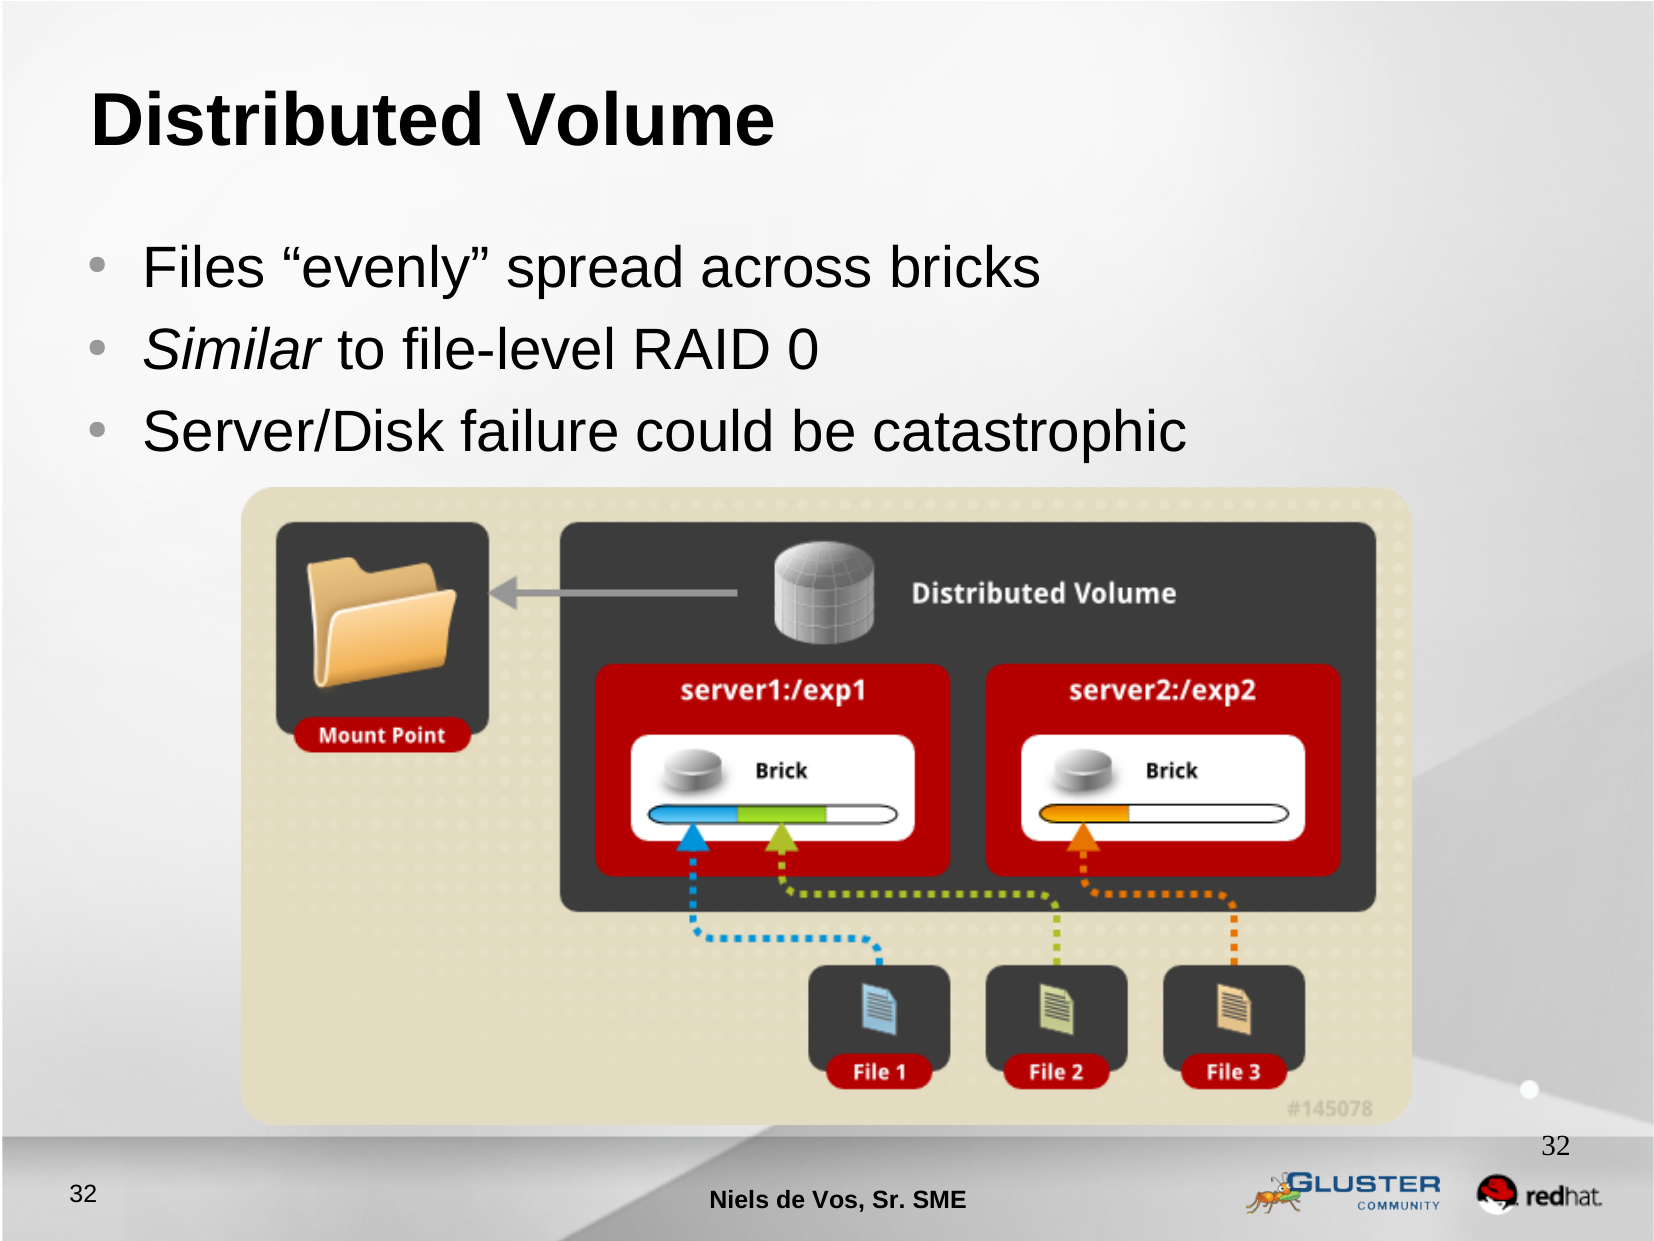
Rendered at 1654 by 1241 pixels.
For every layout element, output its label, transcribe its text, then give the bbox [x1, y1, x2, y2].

picture [2, 1, 1654, 1241]
title Distributed Volume [90, 15, 1579, 223]
list Files “evenly” spread across bricks Similar to file-level RAID 0 Server/Disk failure could be catastrophic [86, 232, 1576, 1111]
